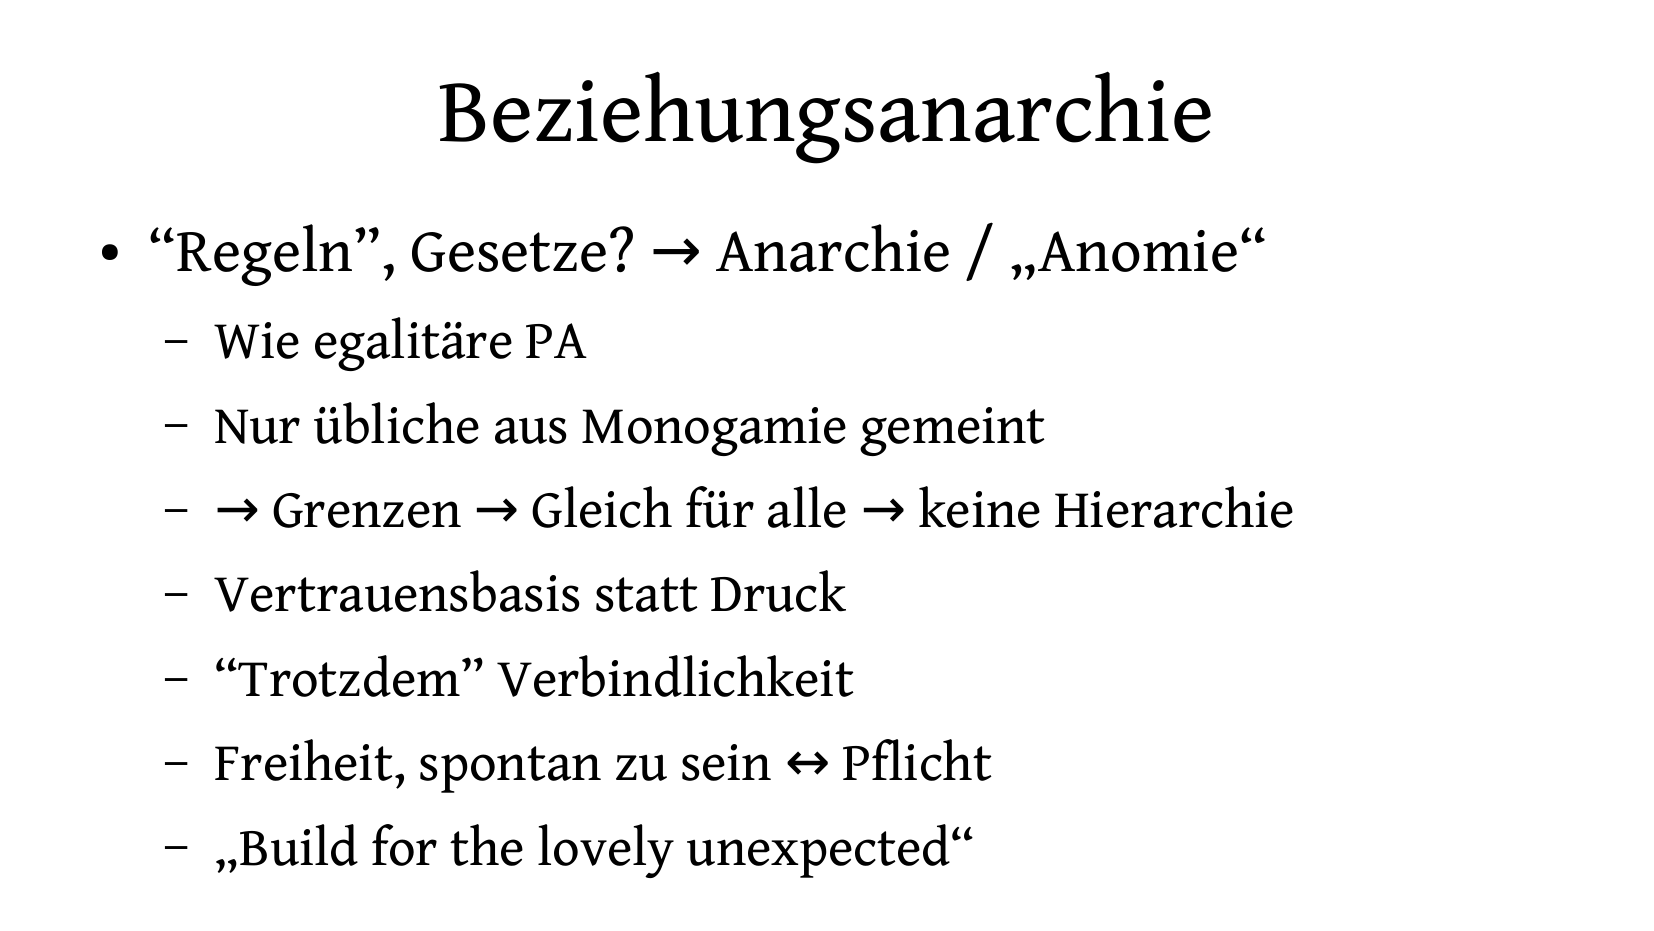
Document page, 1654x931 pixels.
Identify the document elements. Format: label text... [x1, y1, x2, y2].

title Beziehungsanarchie [82, 37, 1571, 193]
list “Regeln”, Gesetze? → Anarchie / „Anomie“ Wie egalitäre PA Nur übliche aus Monogamie gemeint → Grenzen → Gleich für alle → keine Hierarchie Vertrauensbasis statt Druck “Trotzdem” Verbindlichkeit Freiheit, spontan zu sein ↔ Pflicht „Build for the lovely unexpected“ [82, 217, 1591, 886]
